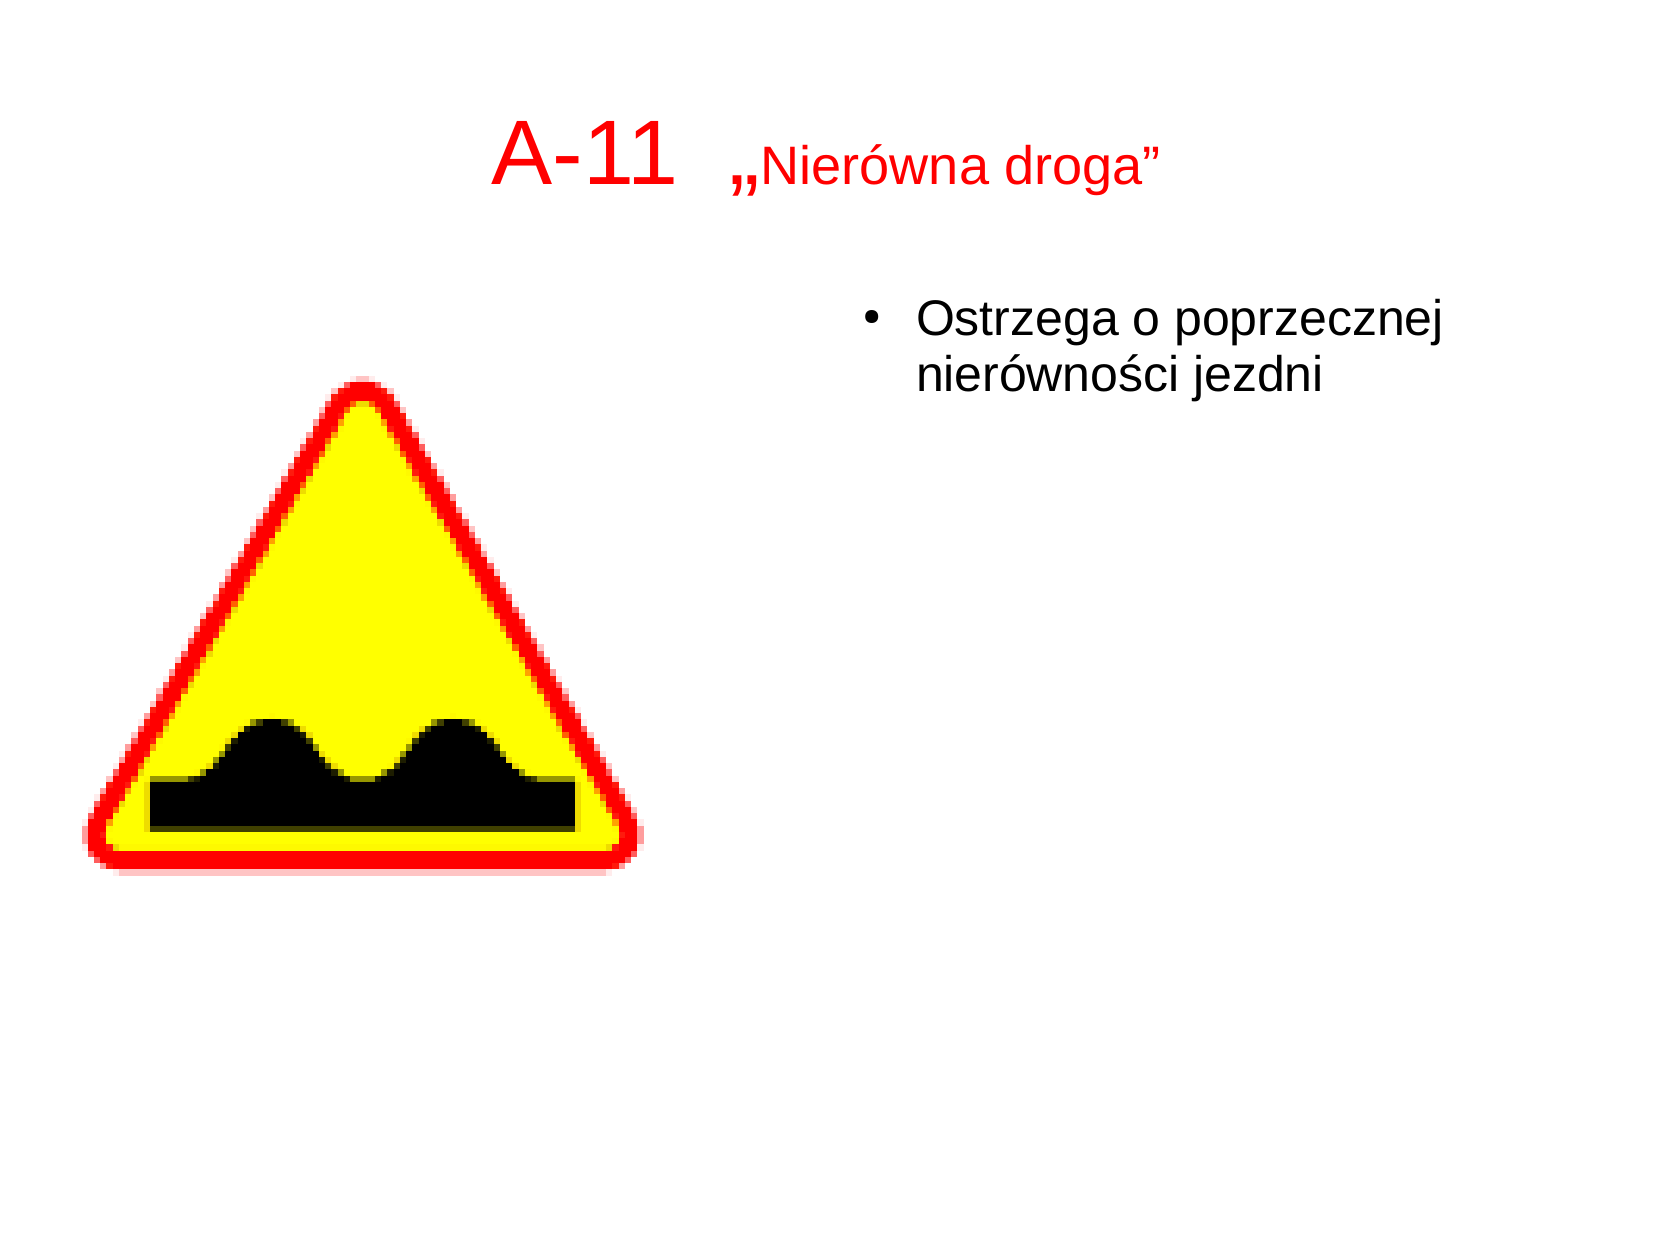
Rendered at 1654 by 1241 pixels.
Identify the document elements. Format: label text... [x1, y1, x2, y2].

list Ostrzega o poprzecznej nierówności jezdni [845, 290, 1572, 1094]
title A-11 „Nierówna droga” [82, 56, 1571, 250]
picture [82, 376, 644, 876]
